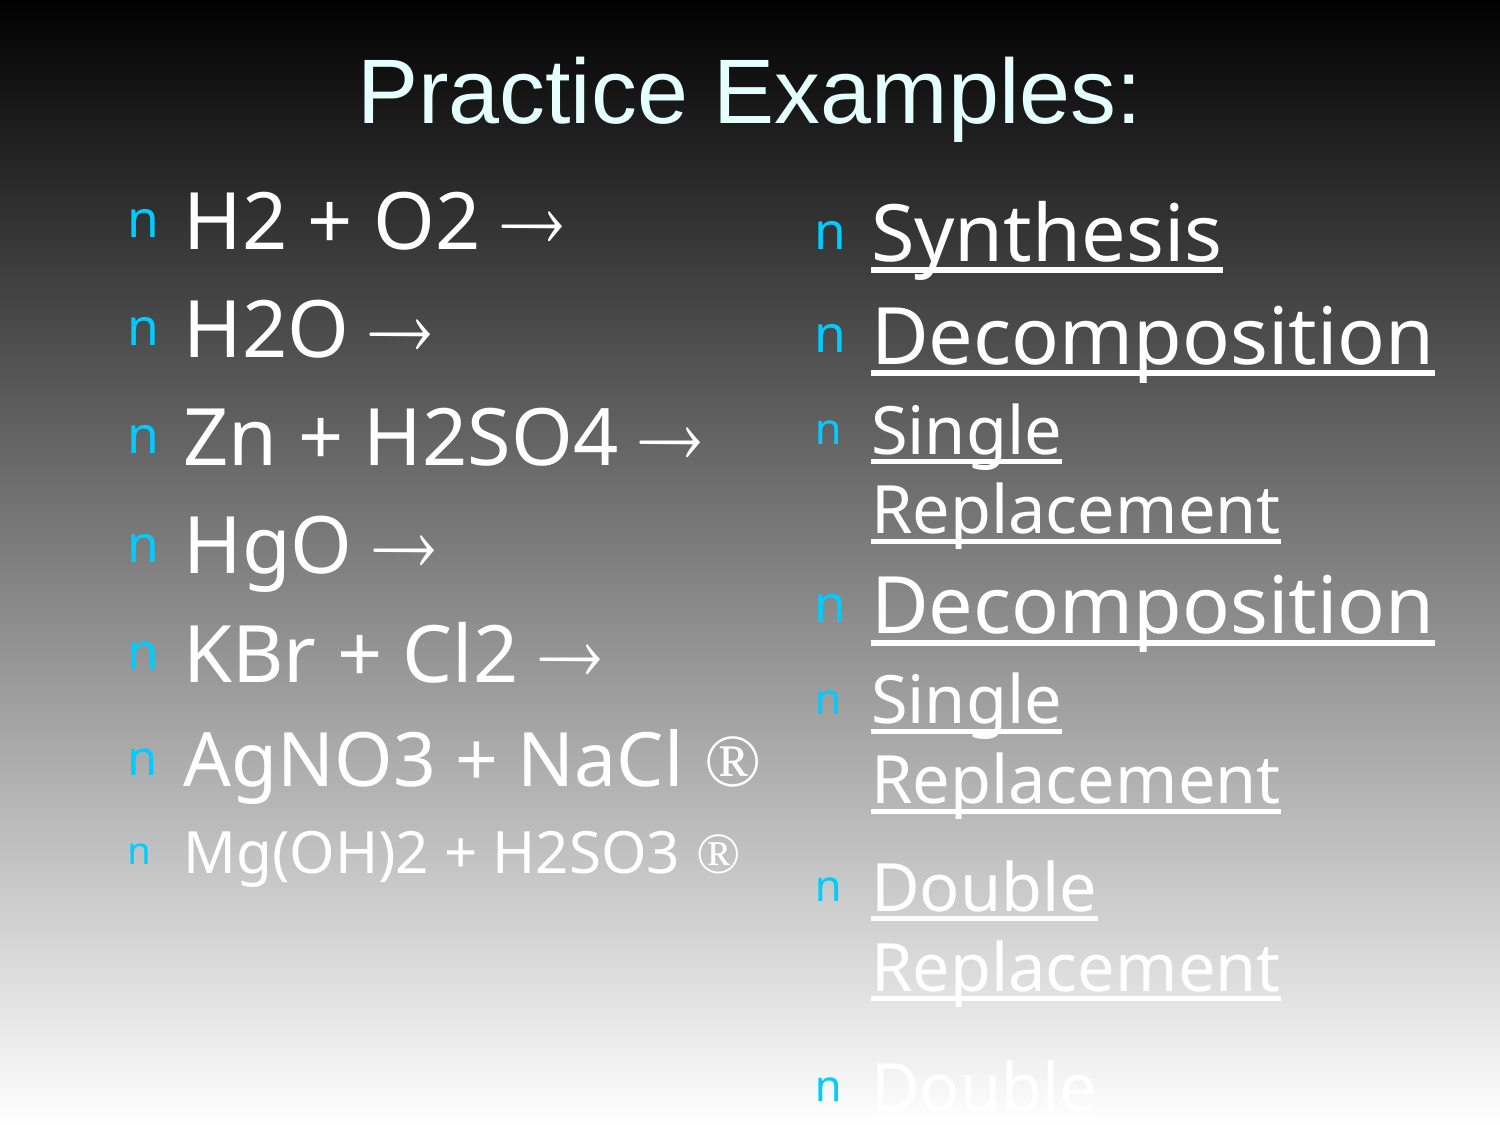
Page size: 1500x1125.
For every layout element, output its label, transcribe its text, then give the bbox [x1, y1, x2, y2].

title Practice Examples: [112, 24, 1388, 150]
text_box Synthesis Decomposition Single Replacement Decomposition Single Replacement Double Replacement Double Replacement [800, 174, 1500, 975]
list H2 + O2 ® H2O ® Zn + H2SO4 ® HgO ® KBr + Cl2 ® AgNO3 + NaCl ® Mg(OH)2 + H2SO3 ® [112, 162, 800, 963]
